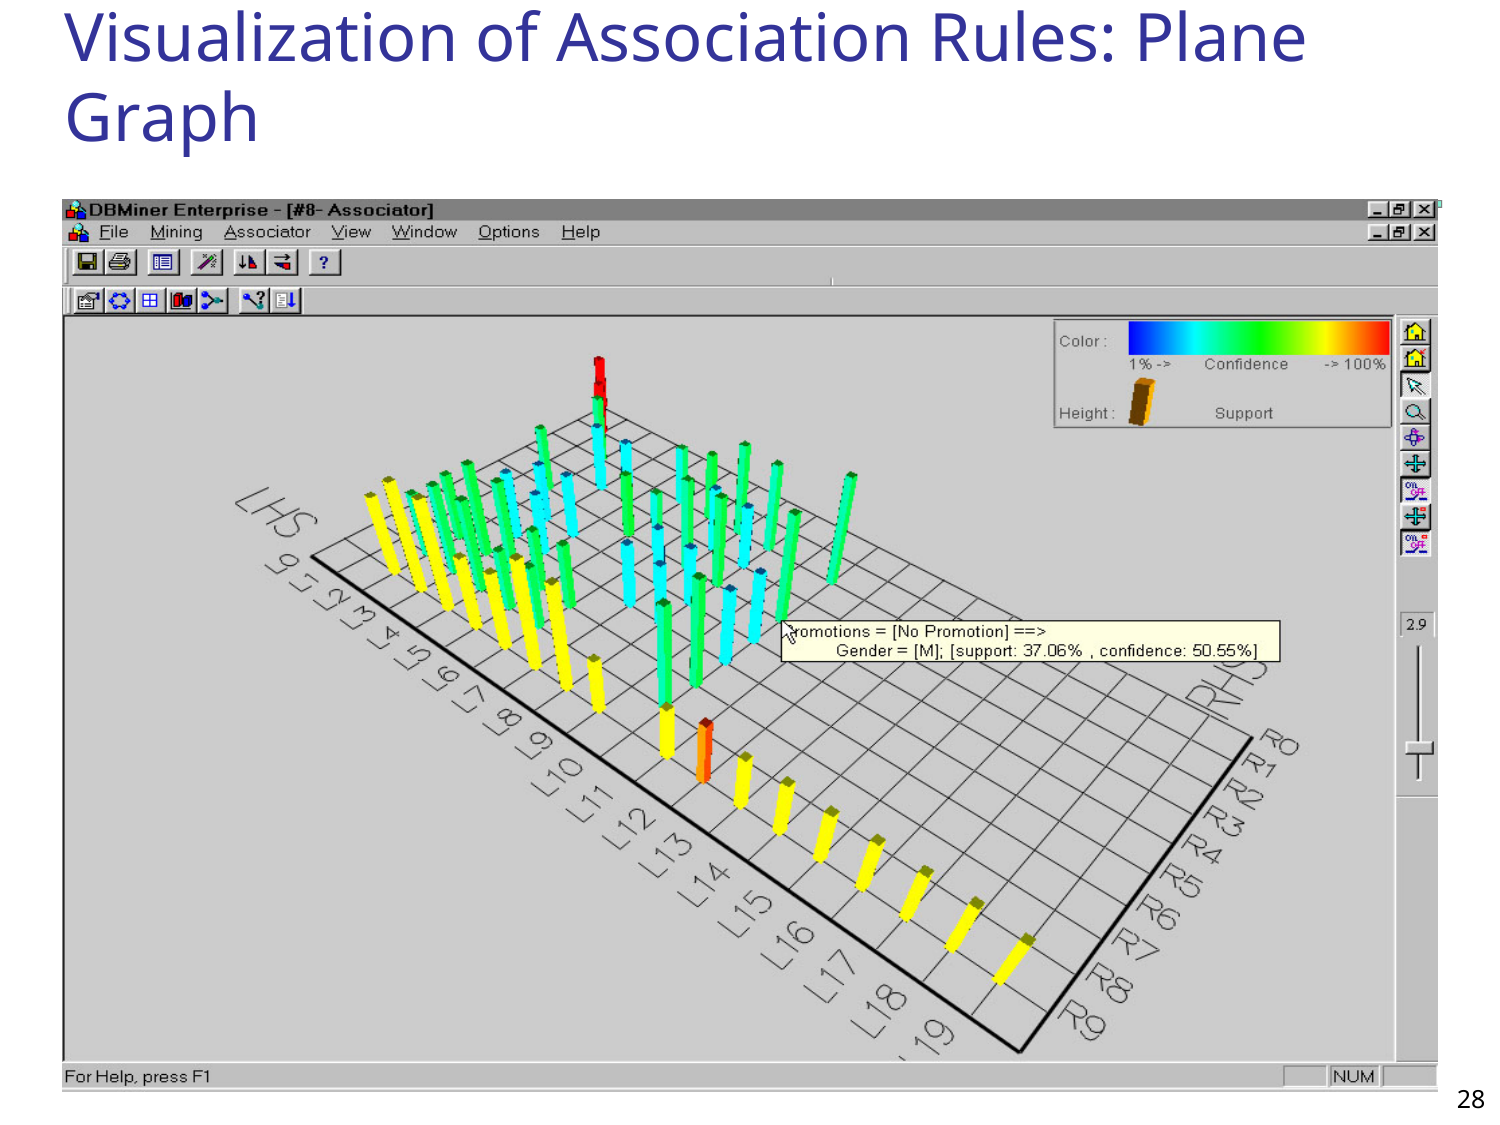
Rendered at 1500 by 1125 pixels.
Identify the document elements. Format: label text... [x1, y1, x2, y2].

text_box Visualization of Association Rules: Plane Graph [50, 62, 1476, 163]
picture [62, 199, 1438, 1092]
text_box <number> [1187, 1062, 1500, 1125]
